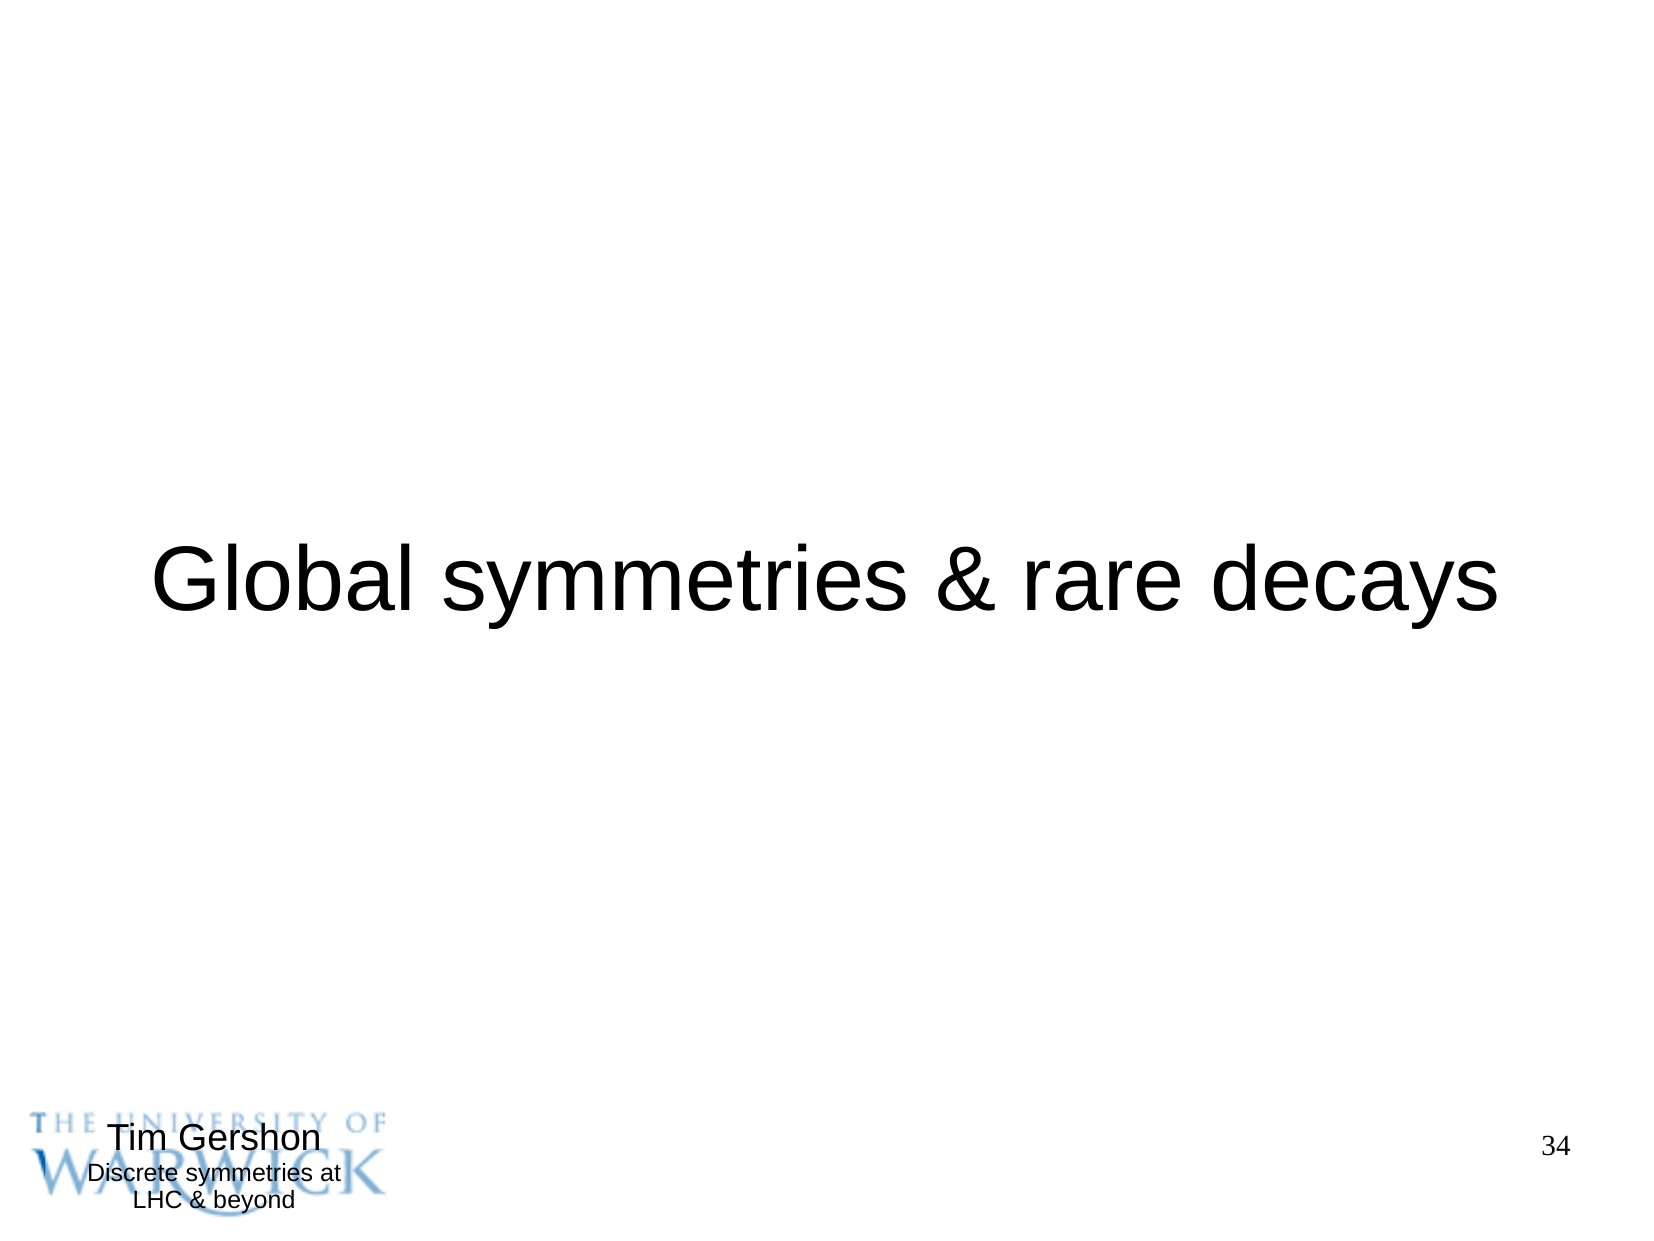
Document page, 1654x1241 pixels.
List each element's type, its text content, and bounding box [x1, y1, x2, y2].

picture [19, 1106, 406, 1232]
subtitle Global symmetries & rare decays [82, 56, 1571, 1102]
text_box Tim Gershon Discrete symmetries at LHC & beyond [45, 1108, 383, 1222]
